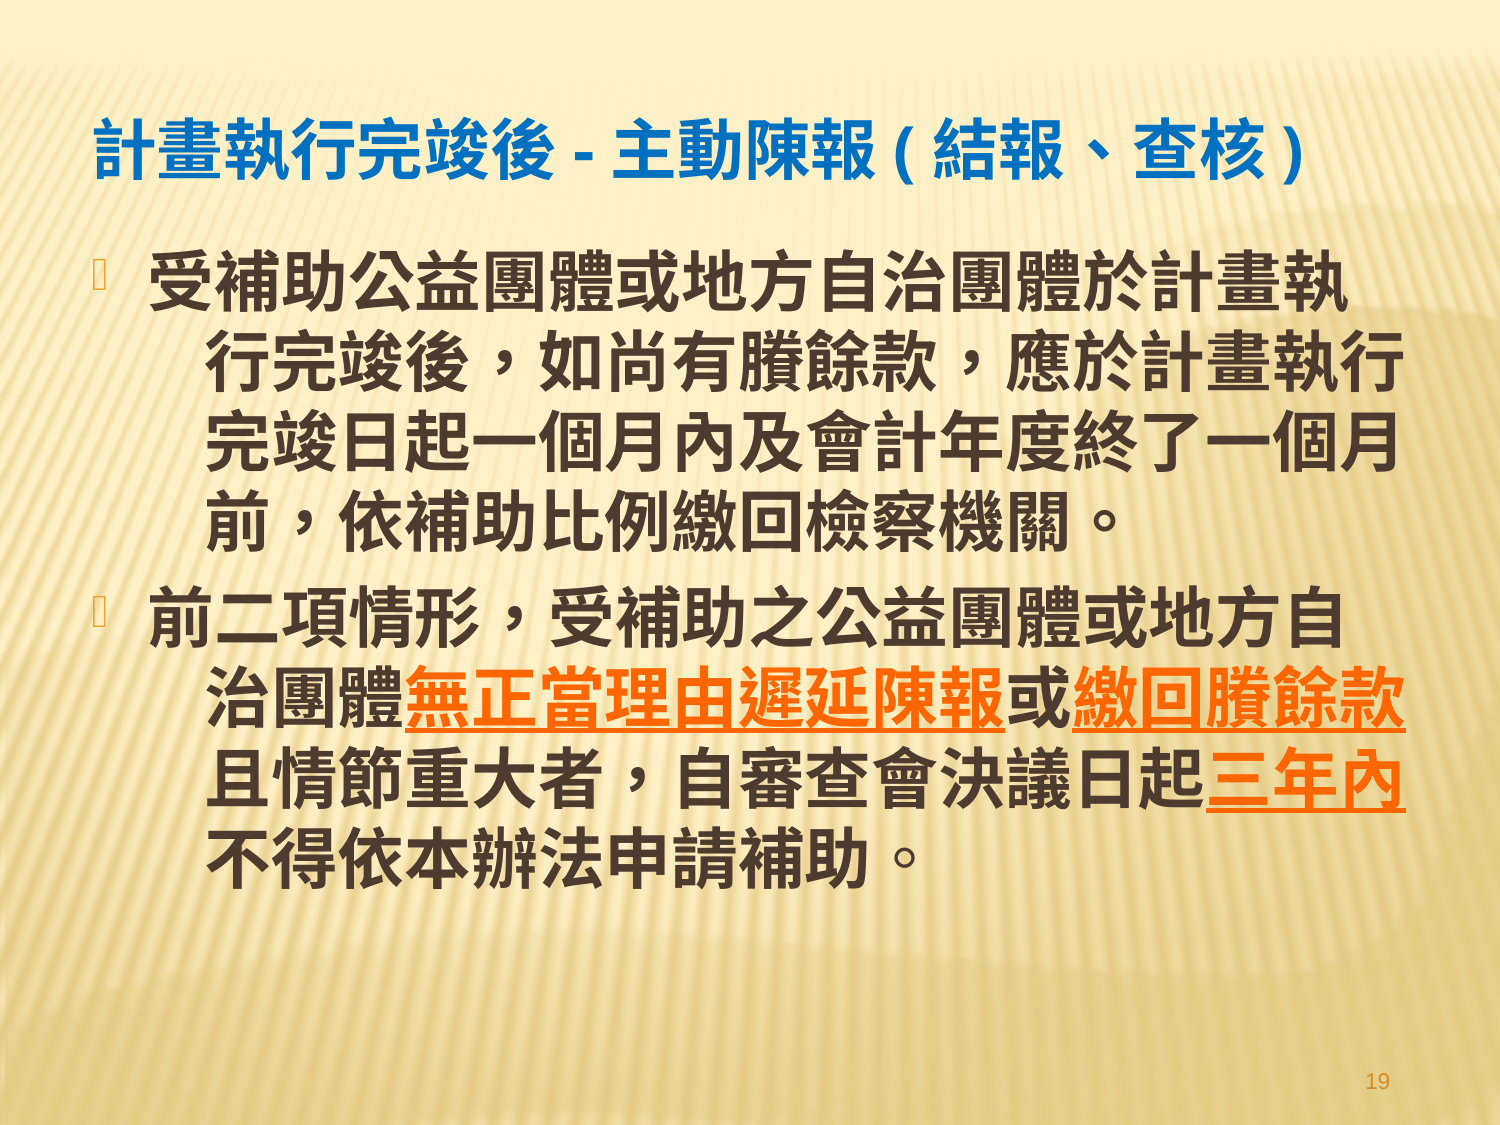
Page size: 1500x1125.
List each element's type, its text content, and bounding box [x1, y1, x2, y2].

list 受補助公益團體或地方自治團體於計畫執行完竣後，如尚有賸餘款，應於計畫執行完竣日起一個月內及會計年度終了一個月前，依補助比例繳回檢察機關。 前二項情形，受補助之公益團體或地方自治團體無正當理由遲延陳報或繳回賸餘款且情節重大者，自審查會決議日起三年內不得依本辦法申請補助。 [76, 231, 1427, 1012]
title 計畫執行完竣後-主動陳報(結報、查核) [75, 75, 1426, 220]
text_box 19 [1350, 1061, 1475, 1103]
